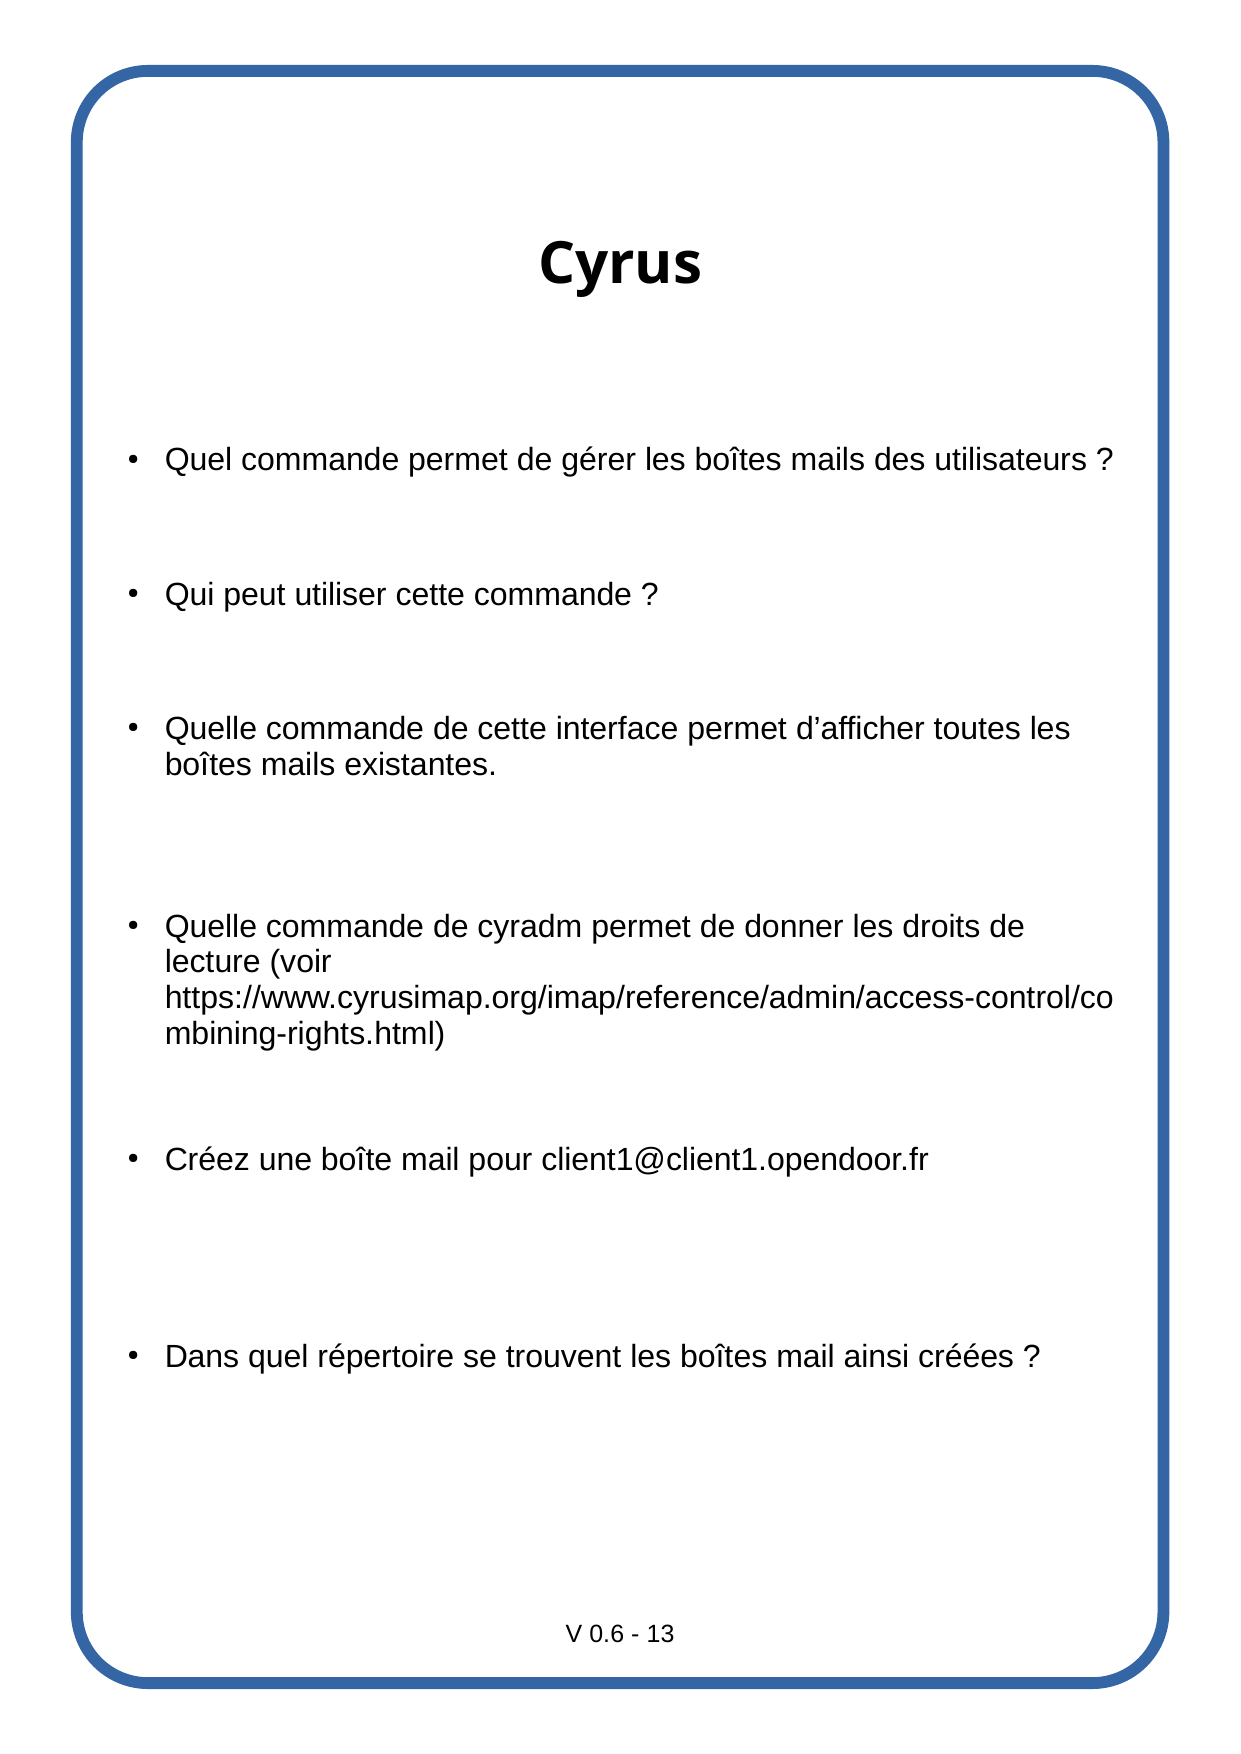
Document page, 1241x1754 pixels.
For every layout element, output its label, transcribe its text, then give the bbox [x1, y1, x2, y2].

list Quel commande permet de gérer les boîtes mails des utilisateurs ? Qui peut utiliser cette commande ? Quelle commande de cette interface permet d’afficher toutes les boîtes mails existantes. Quelle commande de cyradm permet de donner les droits de lecture (voir https://www.cyrusimap.org/imap/reference/admin/access-control/combining-rights.html) Créez une boîte mail pour client1@client1.opendoor.fr Dans quel répertoire se trouvent les boîtes mail ainsi créées ? [115, 441, 1126, 1391]
title Cyrus [115, 124, 1125, 398]
